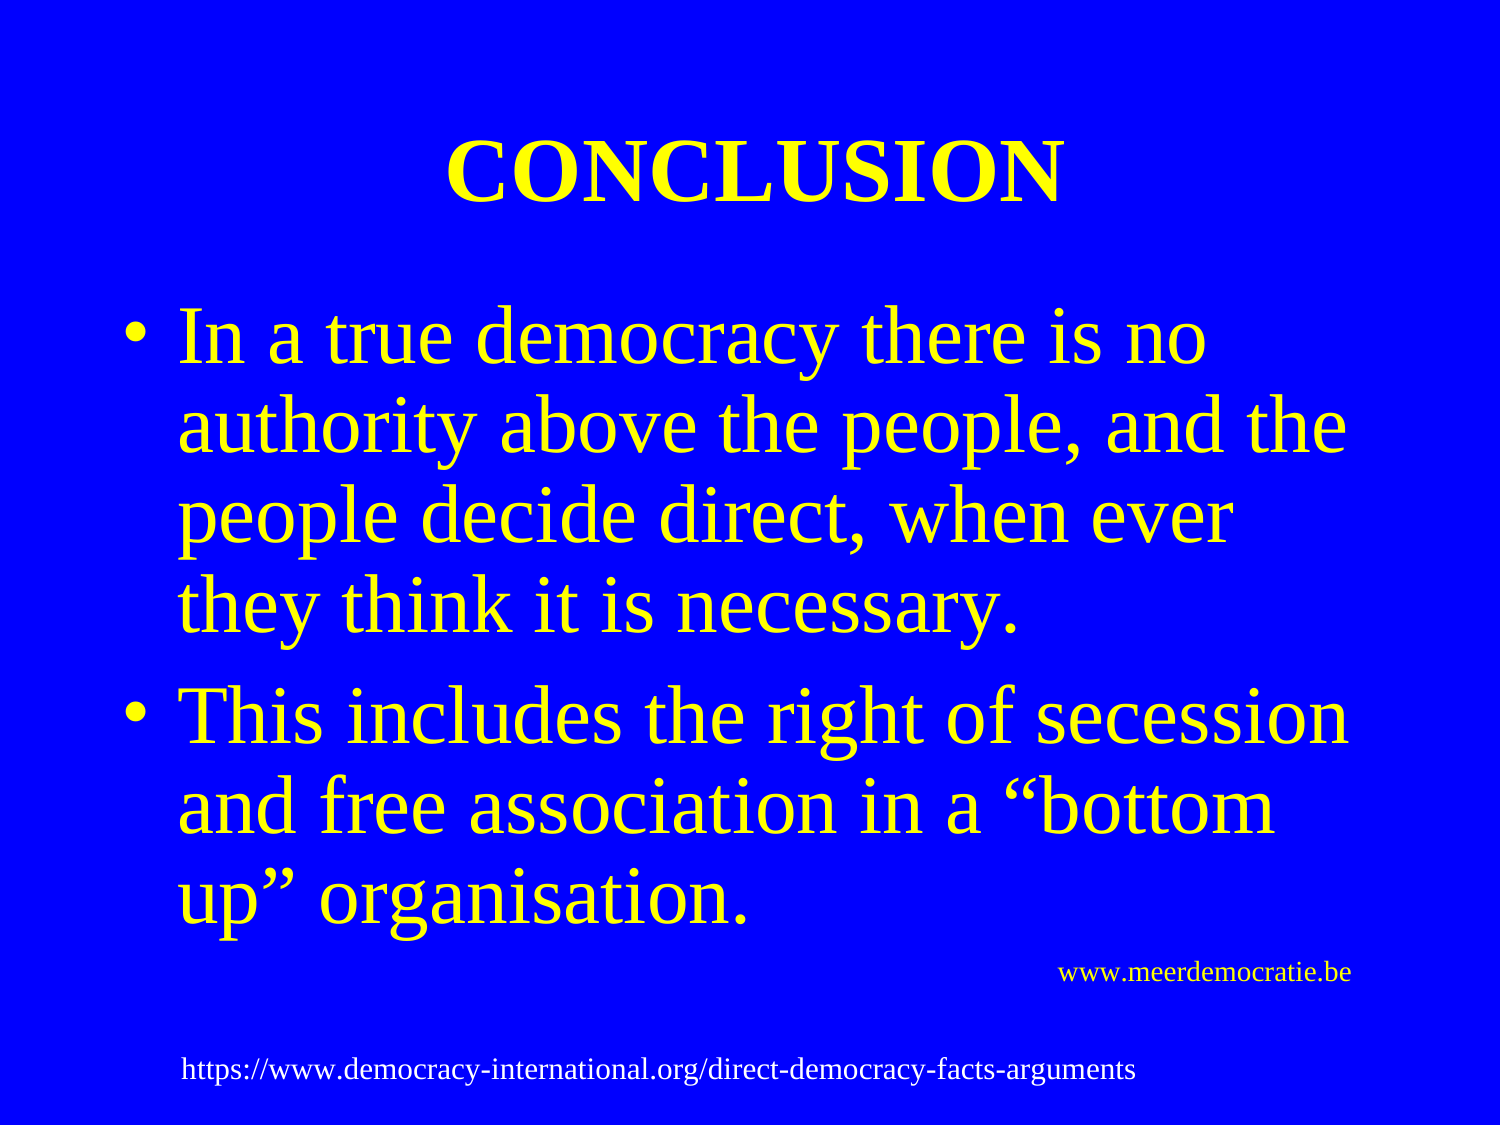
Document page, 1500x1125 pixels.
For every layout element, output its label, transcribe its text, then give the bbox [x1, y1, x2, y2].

title CONCLUSION [118, 70, 1394, 259]
list In a true democracy there is no authority above the people, and the people decide direct, when ever they think it is necessary. This includes the right of secession and free association in a “bottom up” organisation. www.meerdemocratie.be [106, 283, 1404, 998]
text_box https://www.democracy-international.org/direct-democracy-facts-arguments [59, 1010, 1410, 1125]
